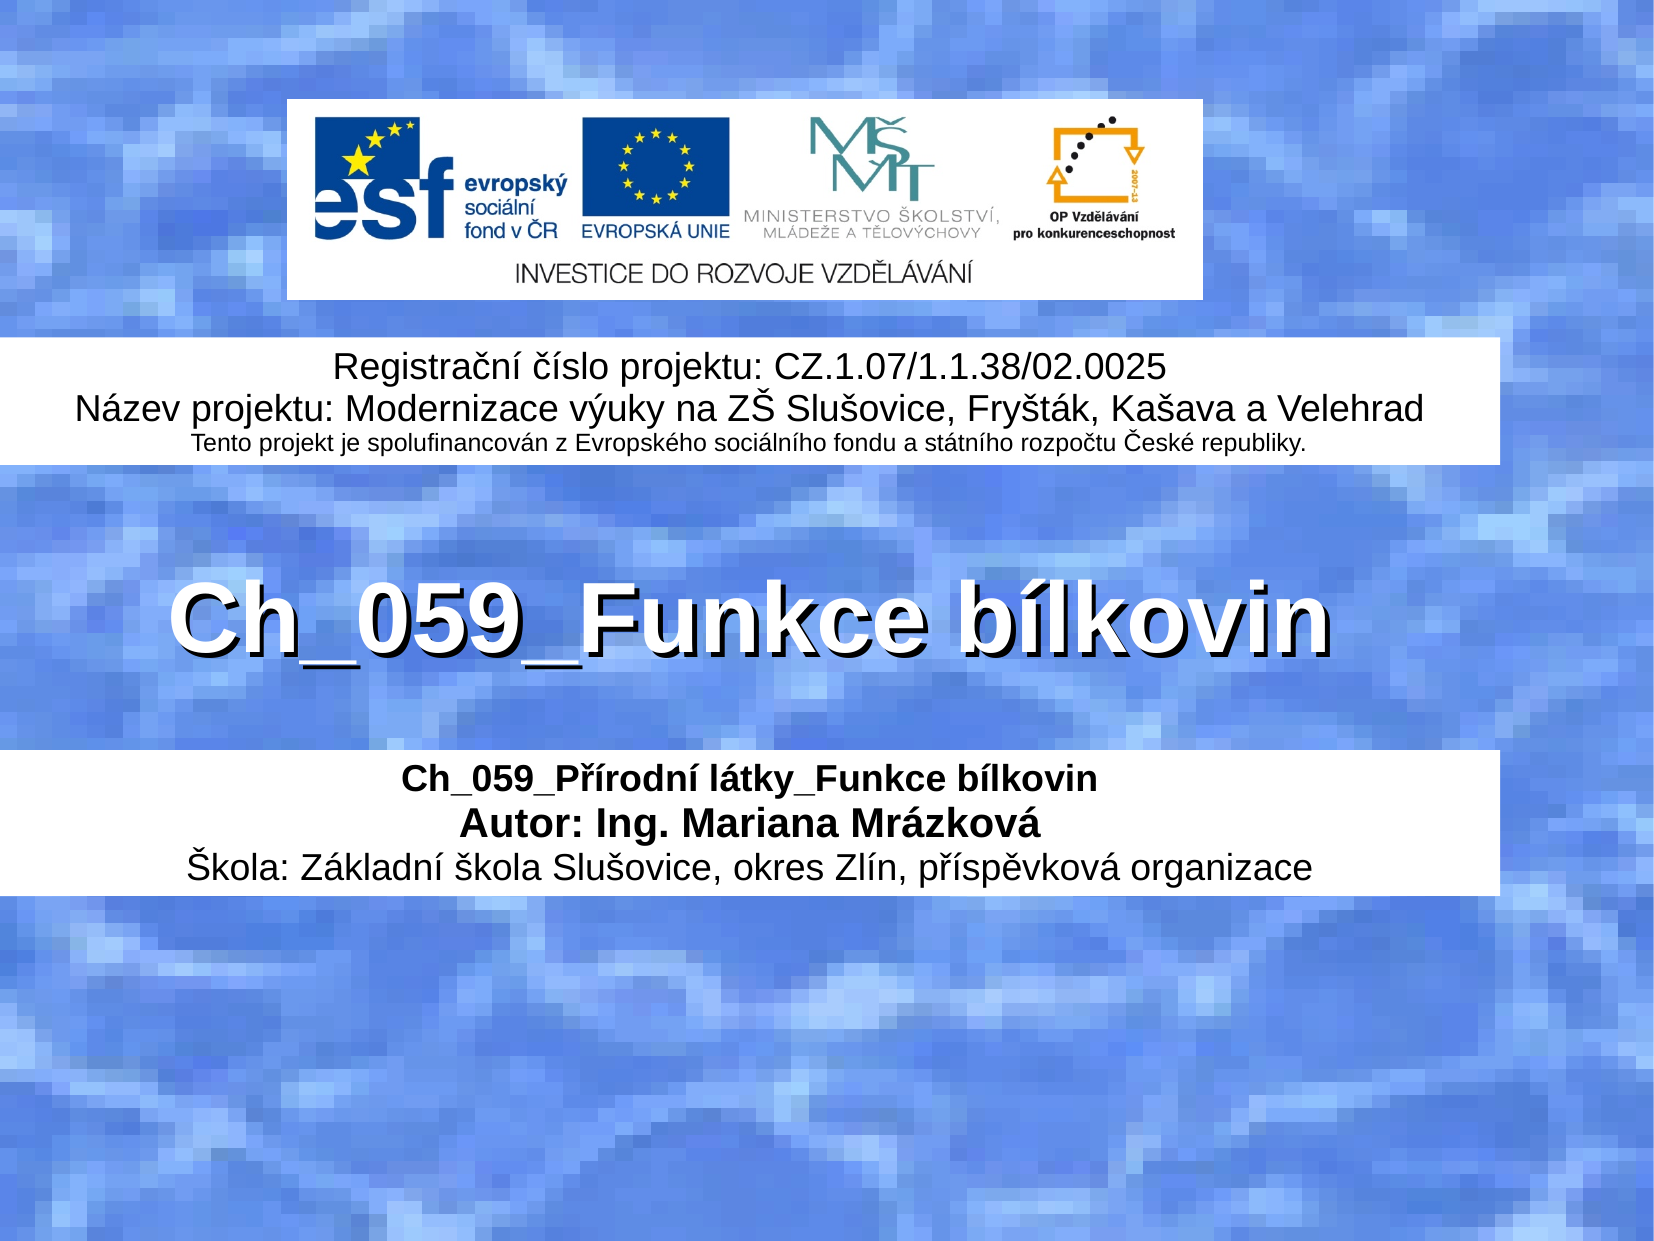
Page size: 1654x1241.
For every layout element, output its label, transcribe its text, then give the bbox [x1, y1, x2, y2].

text_box Registrační číslo projektu: CZ.1.07/1.1.38/02.0025 Název projektu: Modernizace výuky na ZŠ Slušovice, Fryšták, Kašava a Velehrad Tento projekt je spolufinancován z Evropského sociálního fondu a státního rozpočtu České republiky. [0, 337, 1501, 465]
text_box Ch_059_Přírodní látky_Funkce bílkovin Autor: Ing. Mariana Mrázková Škola: Základní škola Slušovice, okres Zlín, příspěvková organizace [0, 750, 1501, 896]
picture [287, 99, 1203, 300]
title Ch_059_Funkce bílkovin [112, 537, 1388, 688]
